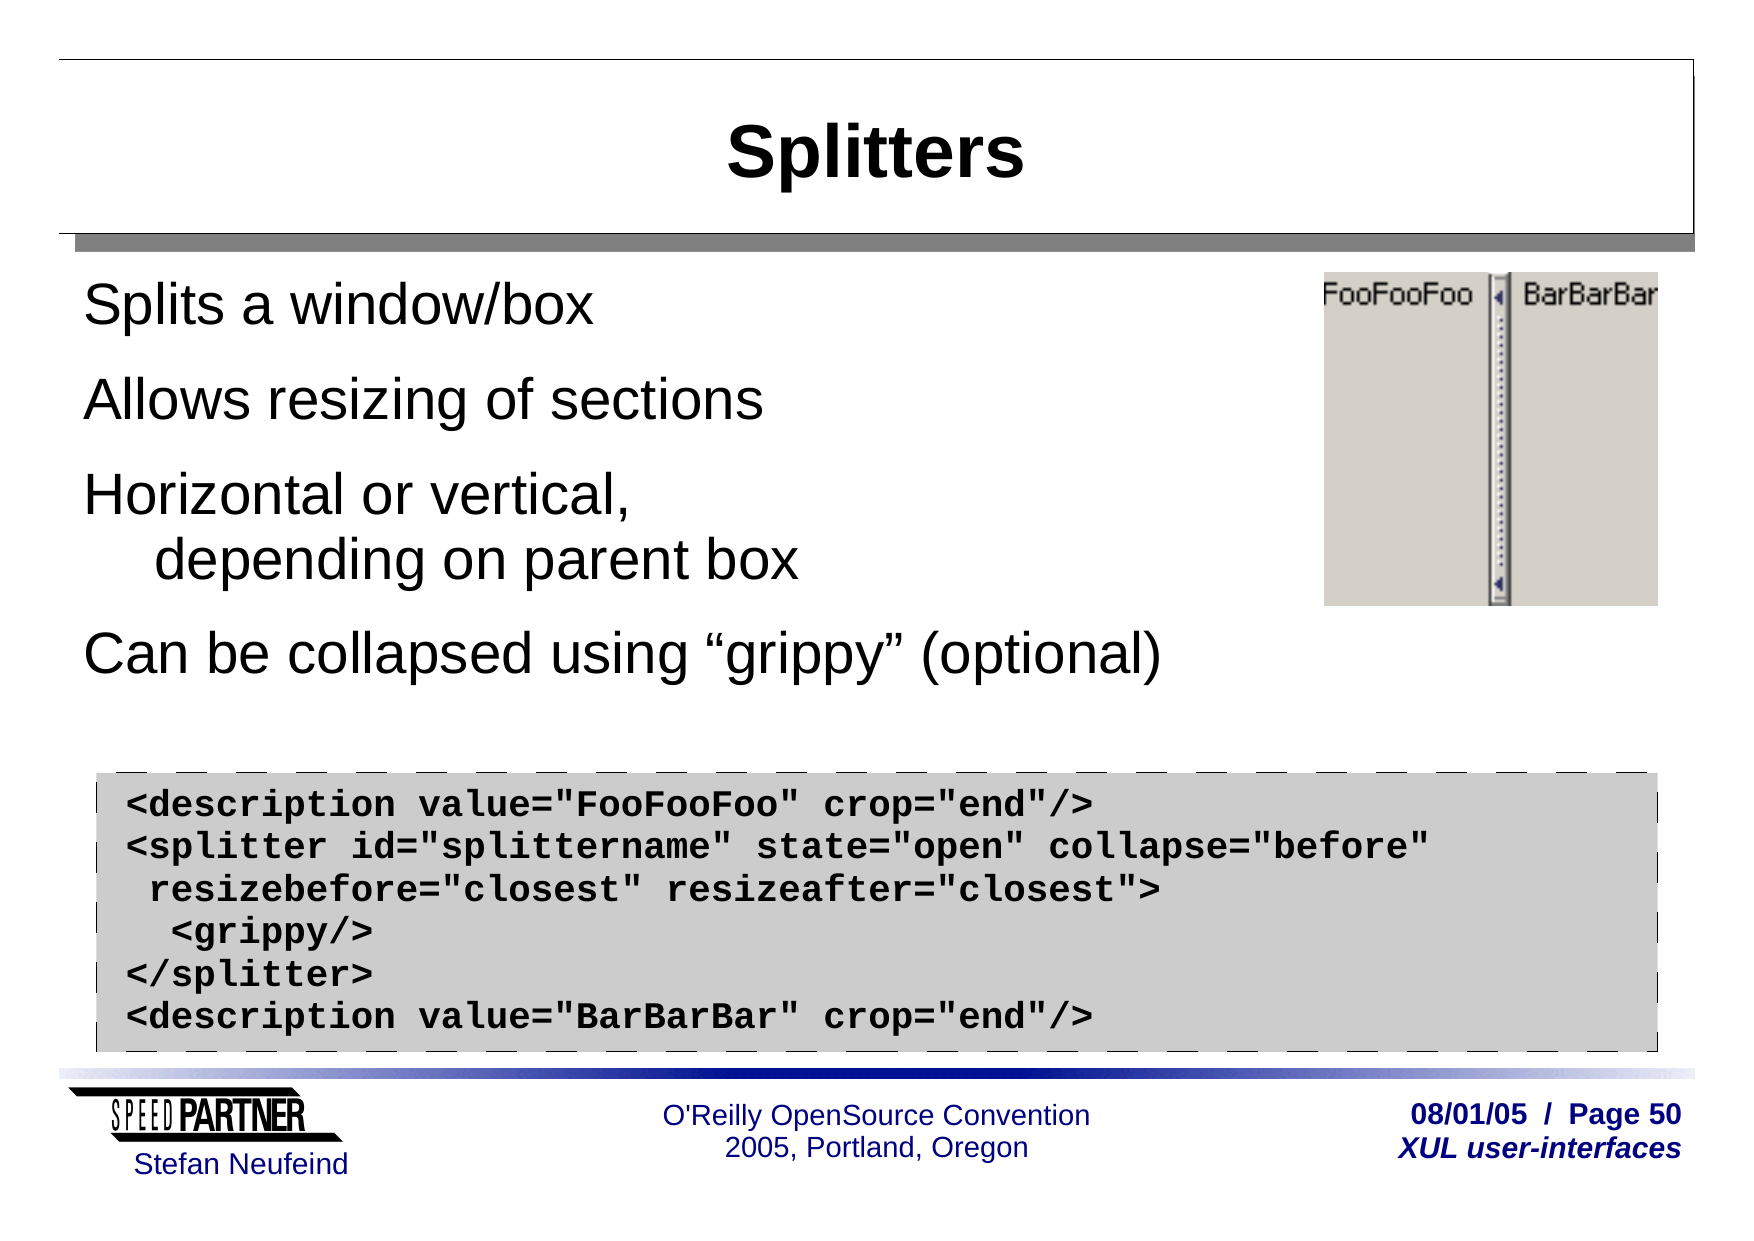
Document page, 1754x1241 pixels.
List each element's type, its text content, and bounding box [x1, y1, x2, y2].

picture [59, 1068, 1695, 1079]
text_box <description value="FooFooFoo" crop="end"/> <splitter id="splittername" state="open" collapse="before" resizebefore="closest" resizeafter="closest"> <grippy/> </splitter> <description value="BarBarBar" crop="end"/> [96, 772, 1658, 1052]
picture [64, 1082, 348, 1146]
list Splits a window/box Allows resizing of sections Horizontal or vertical, depending on parent box Can be collapsed using “grippy” (optional) [71, 272, 1695, 1055]
title Splitters [59, 59, 1695, 244]
picture [1324, 272, 1658, 606]
